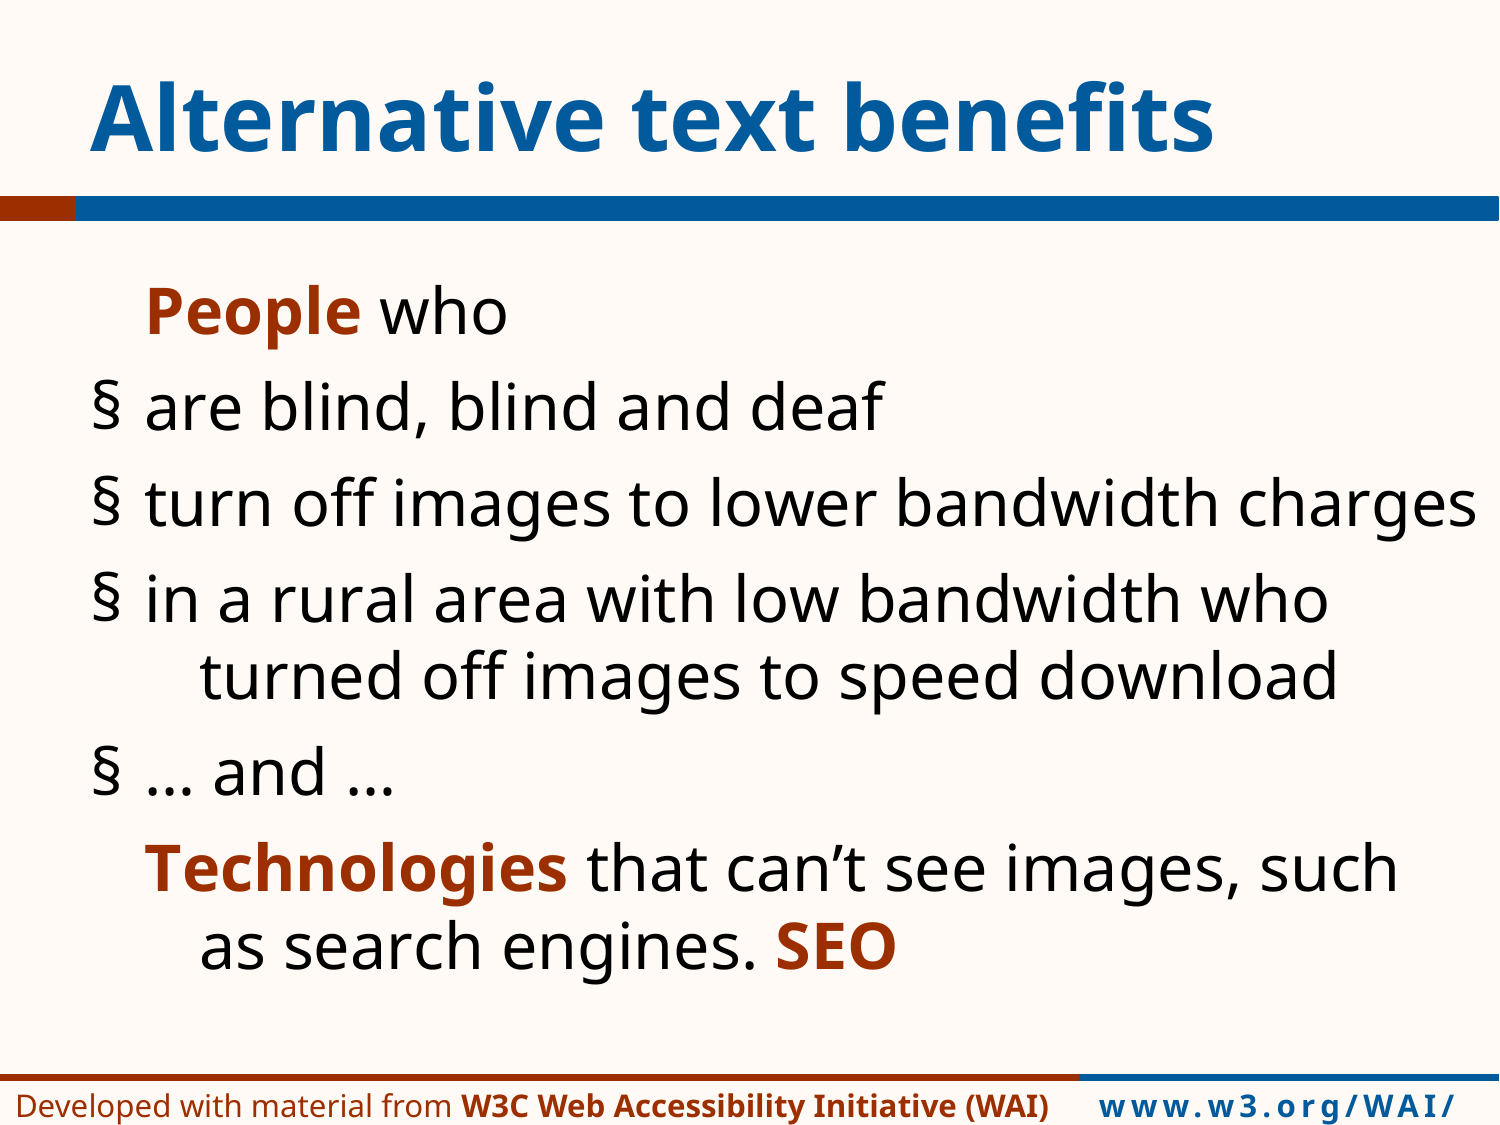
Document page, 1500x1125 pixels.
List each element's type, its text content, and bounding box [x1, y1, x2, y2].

list People who are blind, blind and deaf turn off images to lower bandwidth charges in a rural area with low bandwidth who turned off images to speed download … and … Technologies that can’t see images, such as search engines. SEO [75, 262, 1500, 1075]
title Alternative text benefits [75, 45, 1500, 186]
